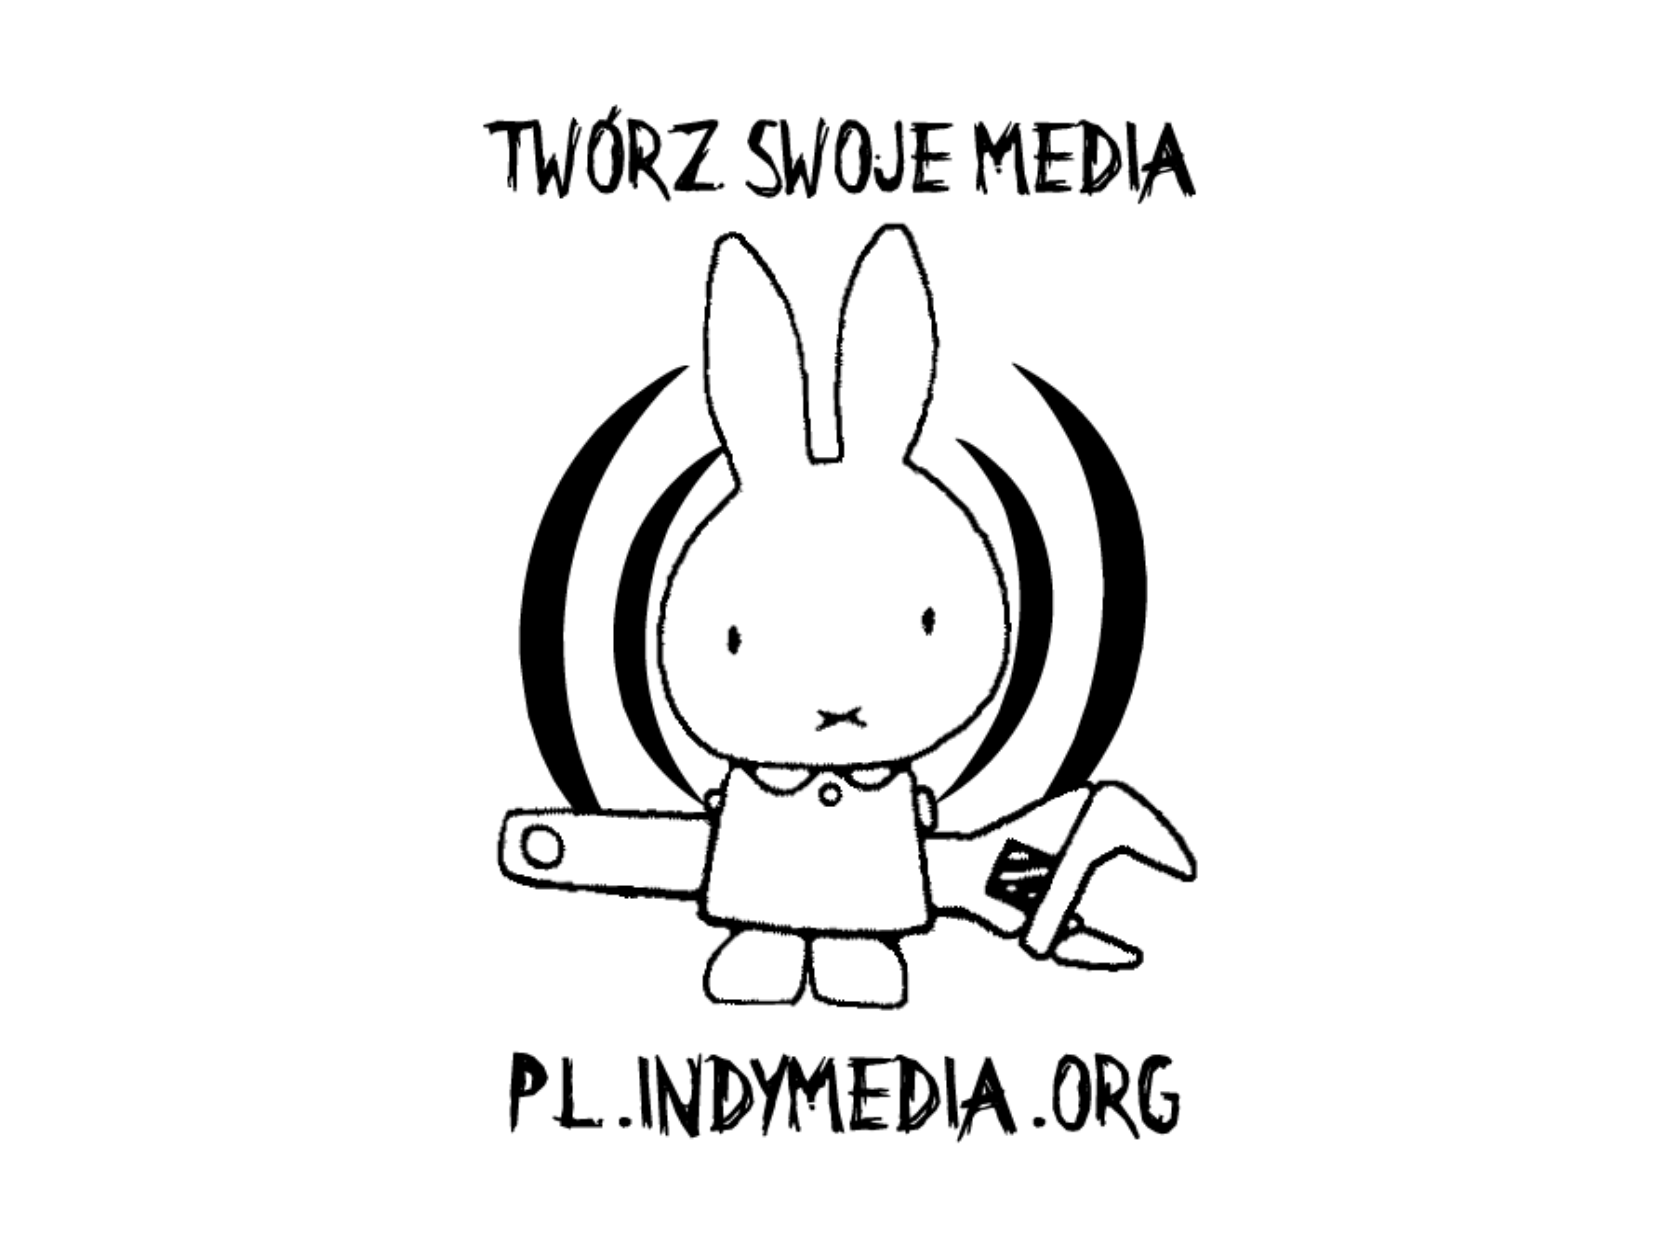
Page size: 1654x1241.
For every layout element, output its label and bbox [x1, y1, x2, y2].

picture [467, 94, 1211, 1158]
